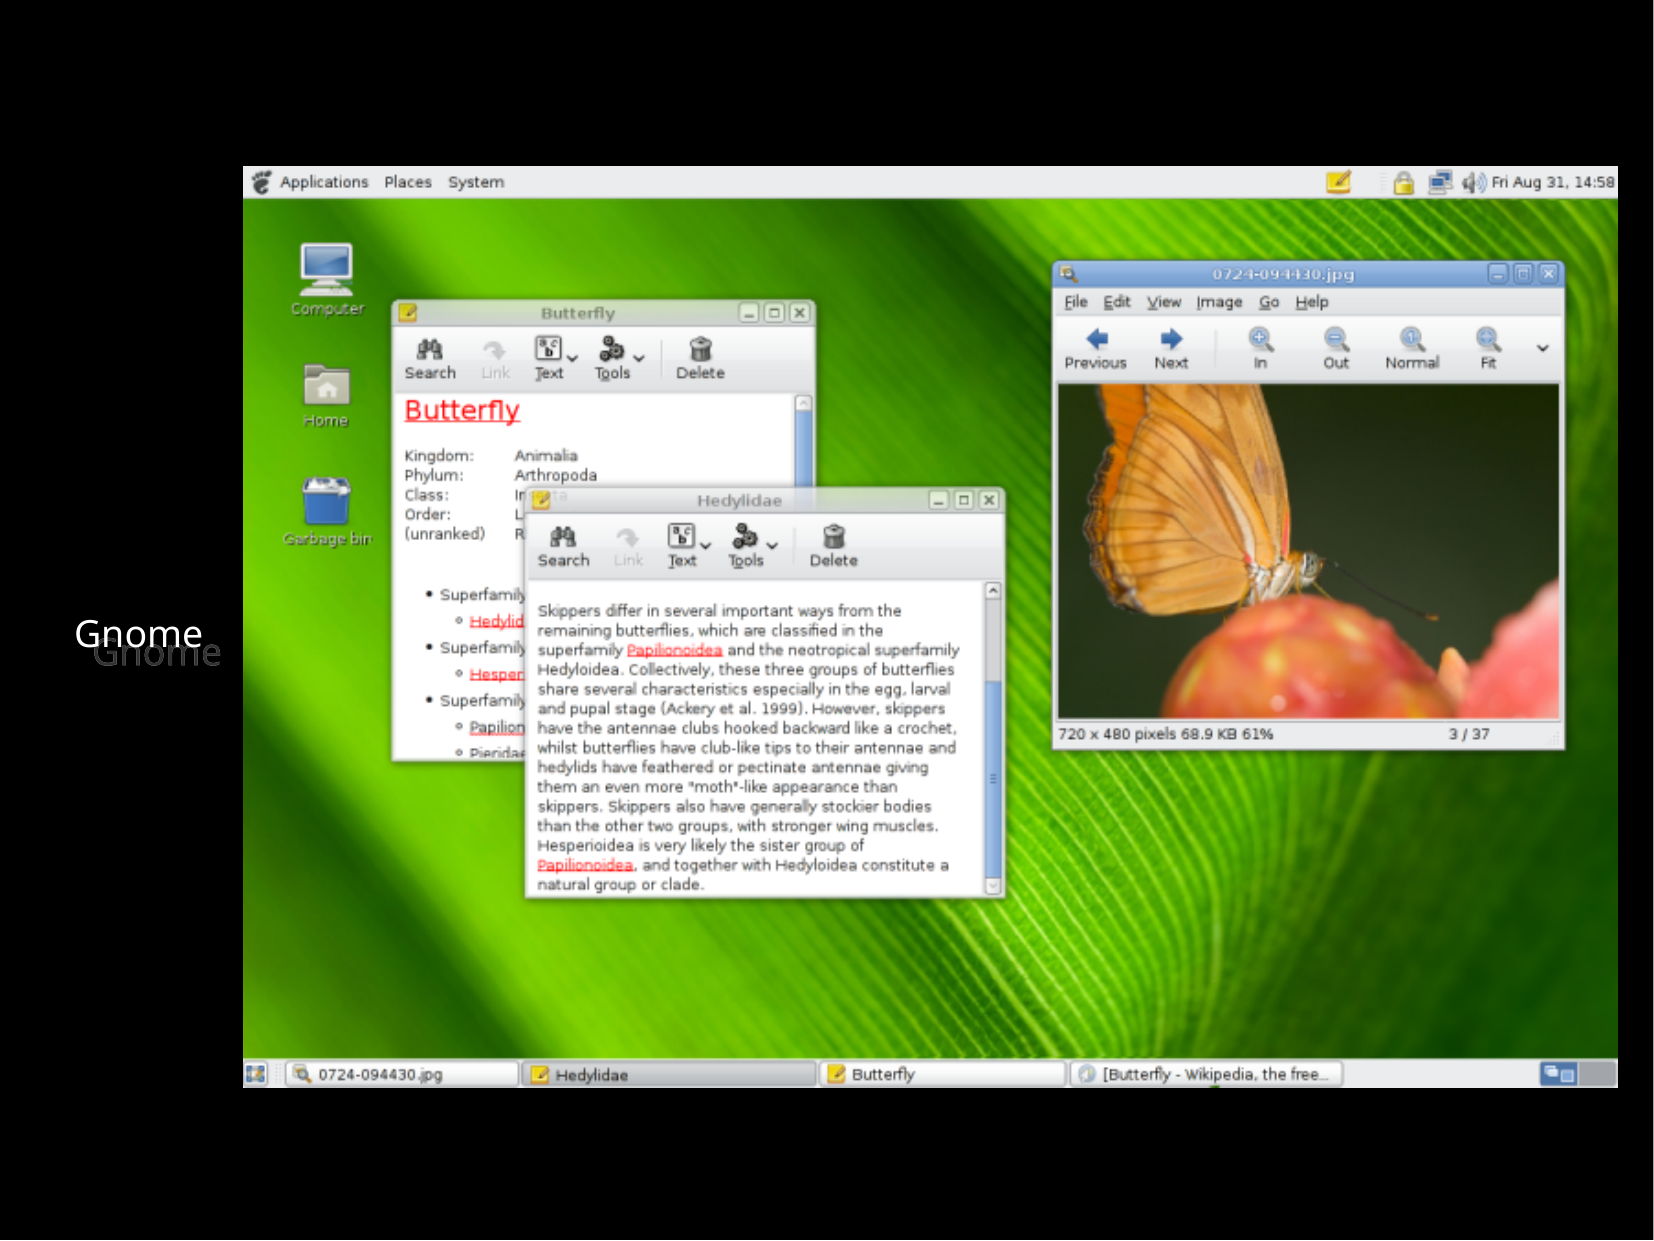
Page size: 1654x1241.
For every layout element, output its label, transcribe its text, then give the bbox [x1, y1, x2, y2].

text_box Gnome [59, 600, 220, 668]
picture [243, 166, 1618, 1088]
